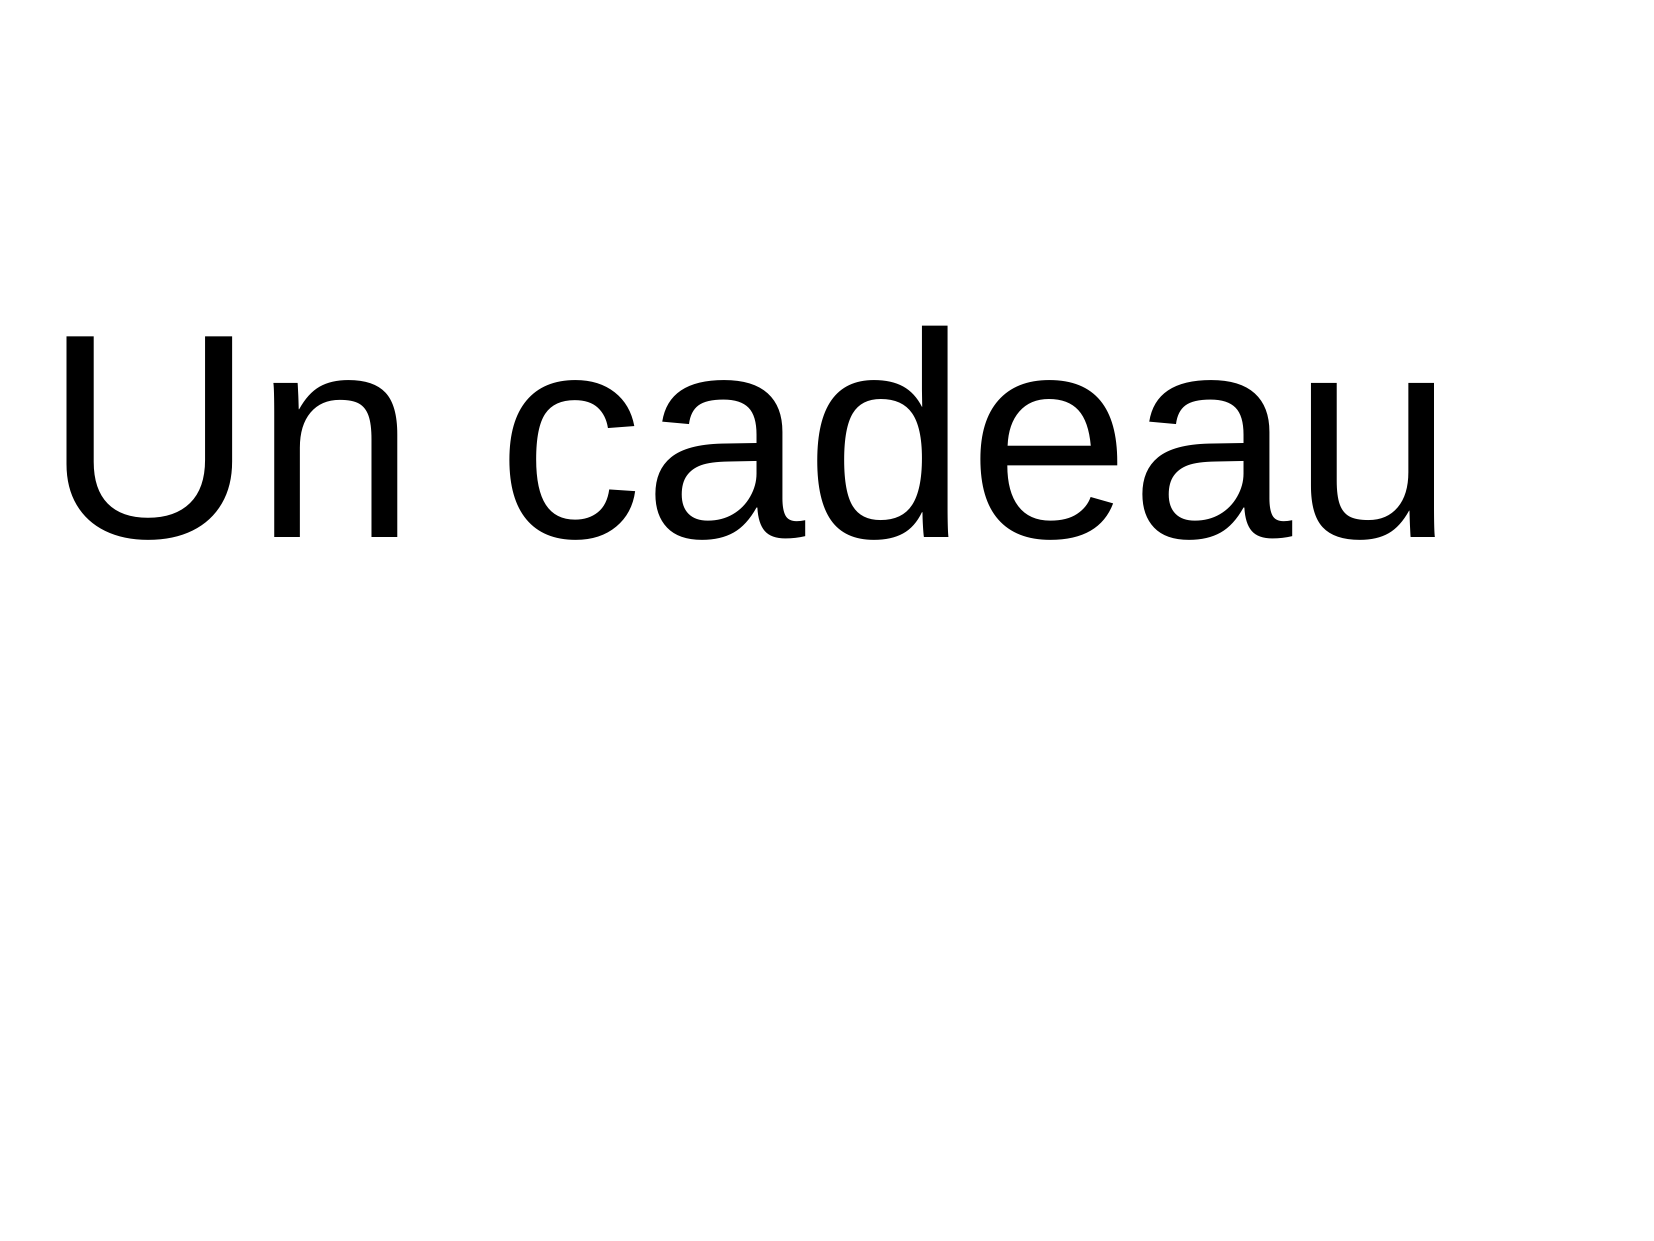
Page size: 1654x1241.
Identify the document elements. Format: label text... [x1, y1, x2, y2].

text_box Un cadeau [29, 265, 1625, 607]
